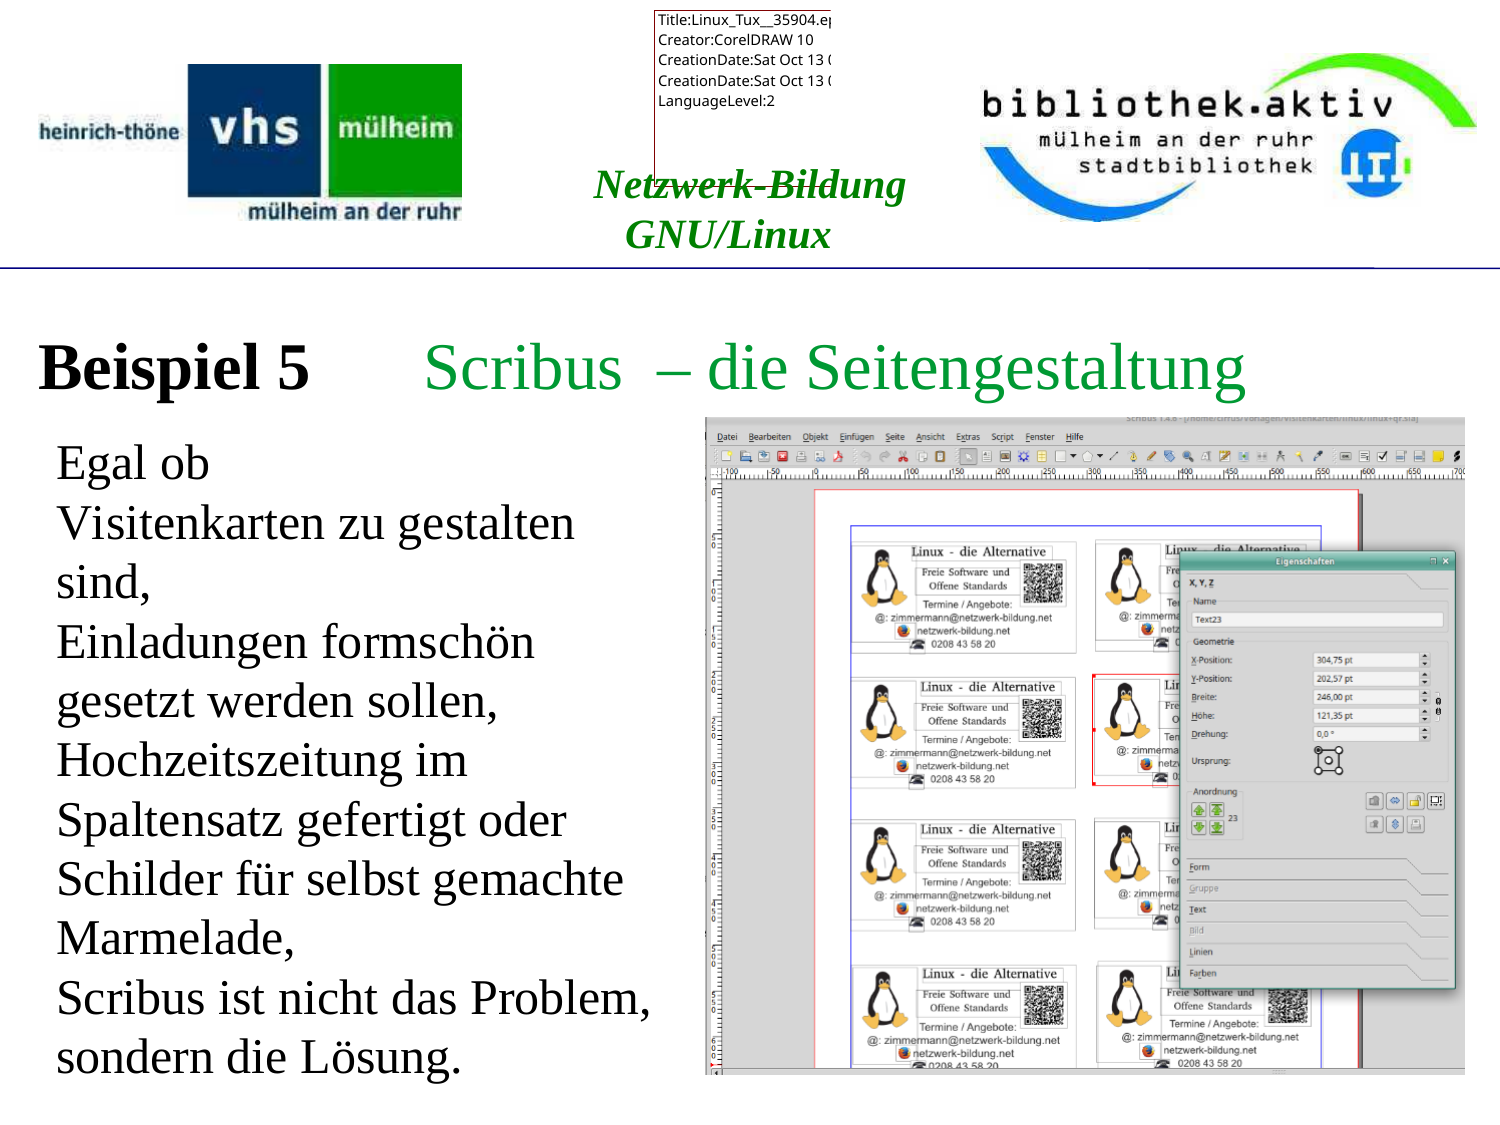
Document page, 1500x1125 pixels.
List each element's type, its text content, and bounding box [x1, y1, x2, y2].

text_box Egal ob Visitenkarten zu gestalten sind, Einladungen formschön gesetzt werden sollen, Hochzeitszeitung im Spaltensatz gefertigt oder Schilder für selbst gemachte Marmelade, Scribus ist nicht das Problem, sondern die Lösung. [41, 425, 680, 1094]
picture [38, 64, 462, 221]
picture [653, 8, 831, 151]
text_box Beispiel 5 Scribus – die Seitengestaltung [23, 318, 1394, 426]
text_box Netzwerk-Bildung GNU/Linux [578, 151, 934, 267]
picture [705, 417, 1465, 1075]
picture [980, 53, 1477, 222]
